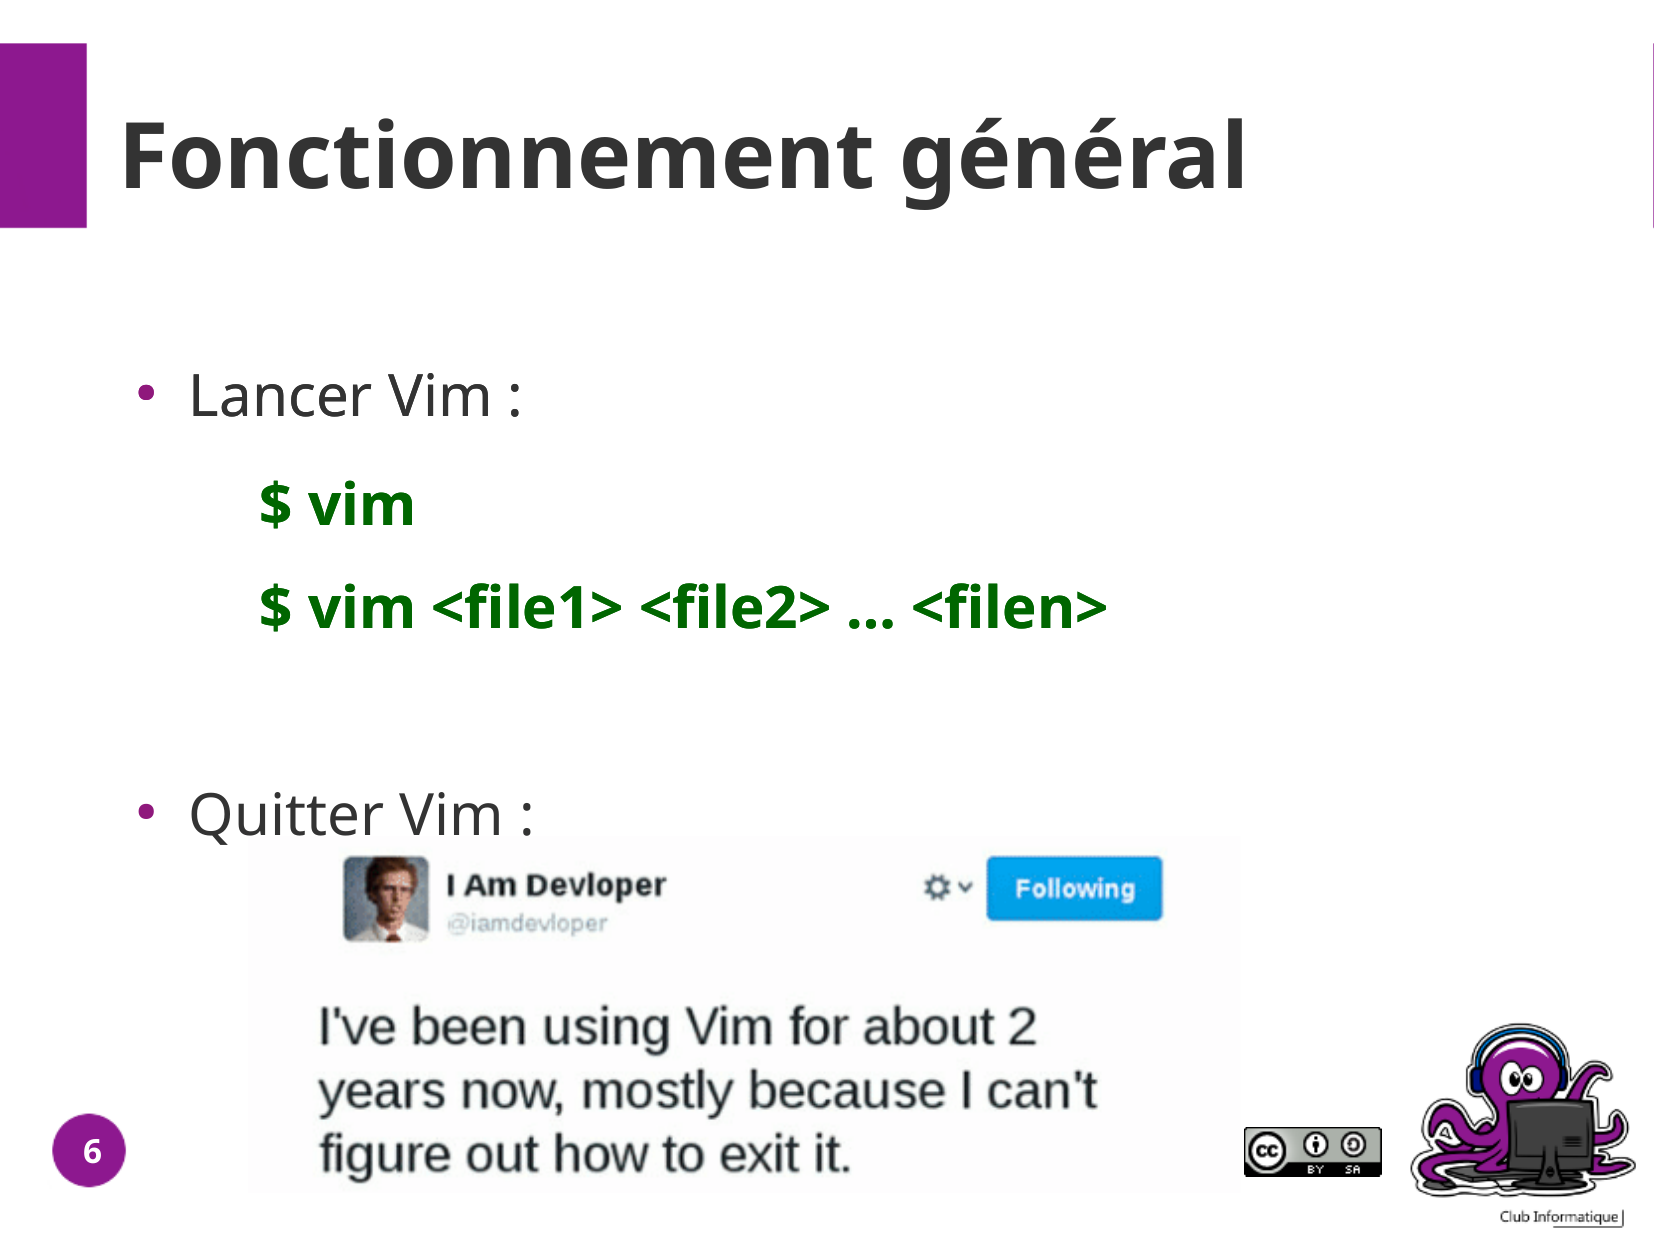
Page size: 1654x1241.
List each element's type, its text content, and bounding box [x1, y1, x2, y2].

title Fonctionnement général [118, 49, 1571, 257]
list Lancer Vim : $ vim $ vim <file1> <file2> … <filen> [118, 354, 1536, 697]
picture [0, 0, 1654, 1241]
list Quitter Vim : [118, 773, 1536, 863]
